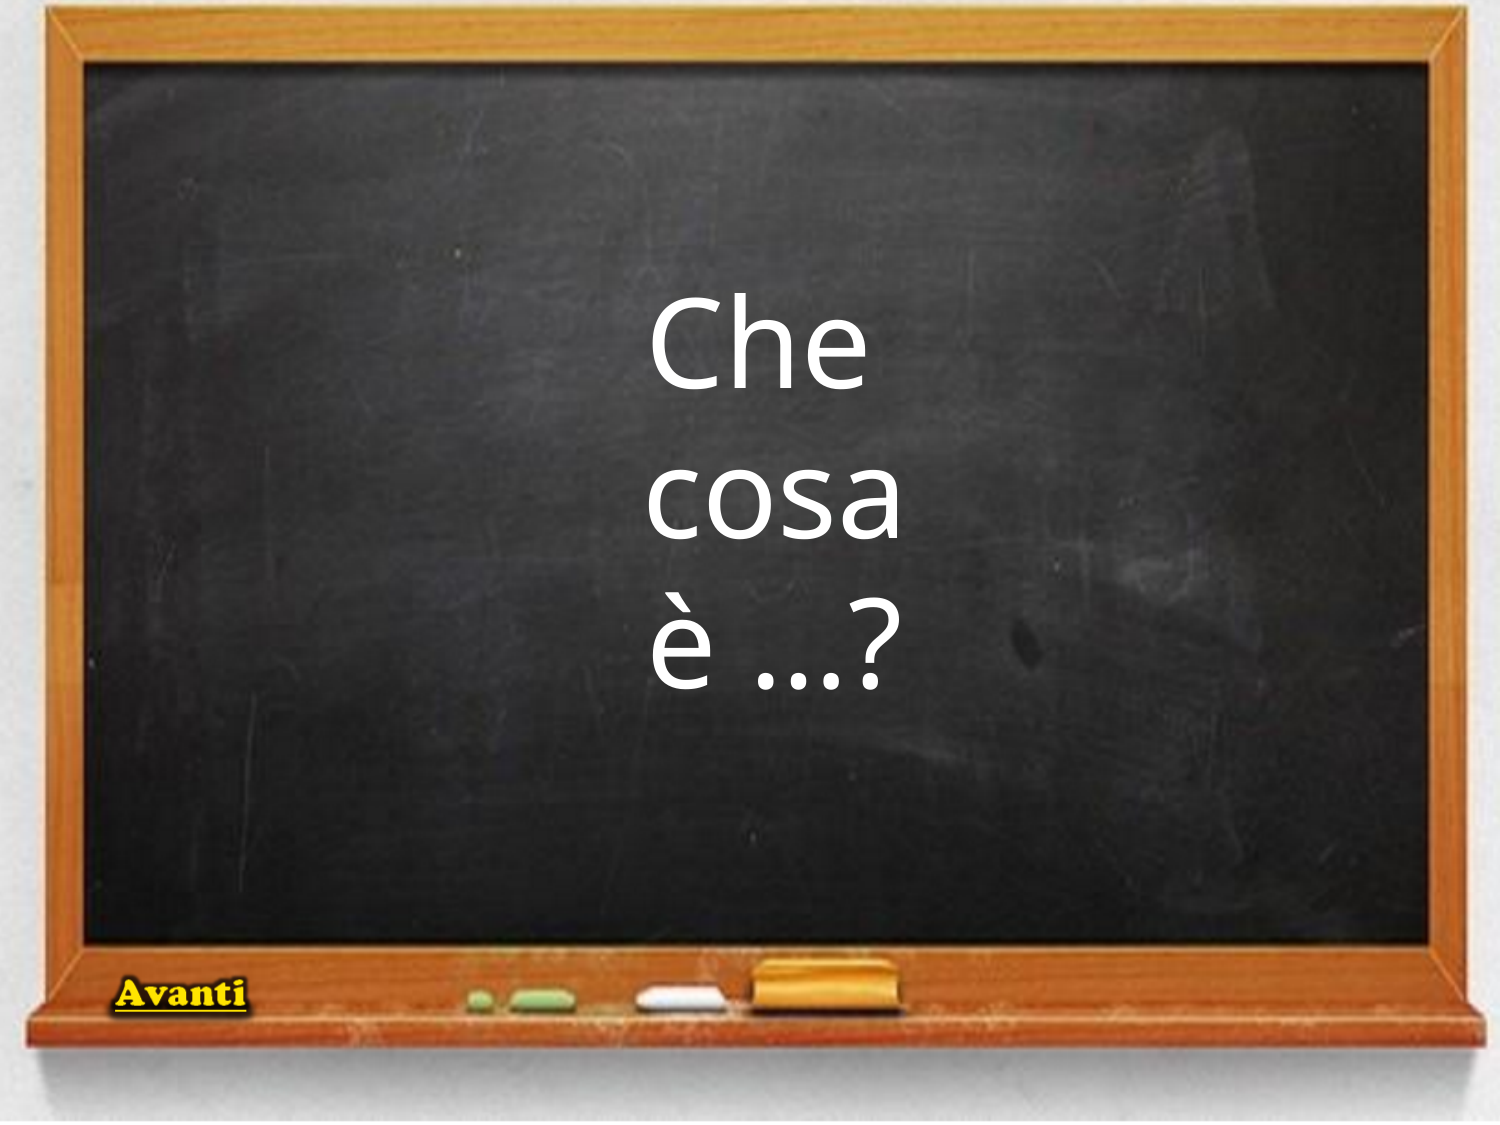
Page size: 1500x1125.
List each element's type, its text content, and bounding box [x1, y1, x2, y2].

text_box Che cosa è …? [137, 255, 1413, 721]
picture [0, 0, 1500, 1125]
